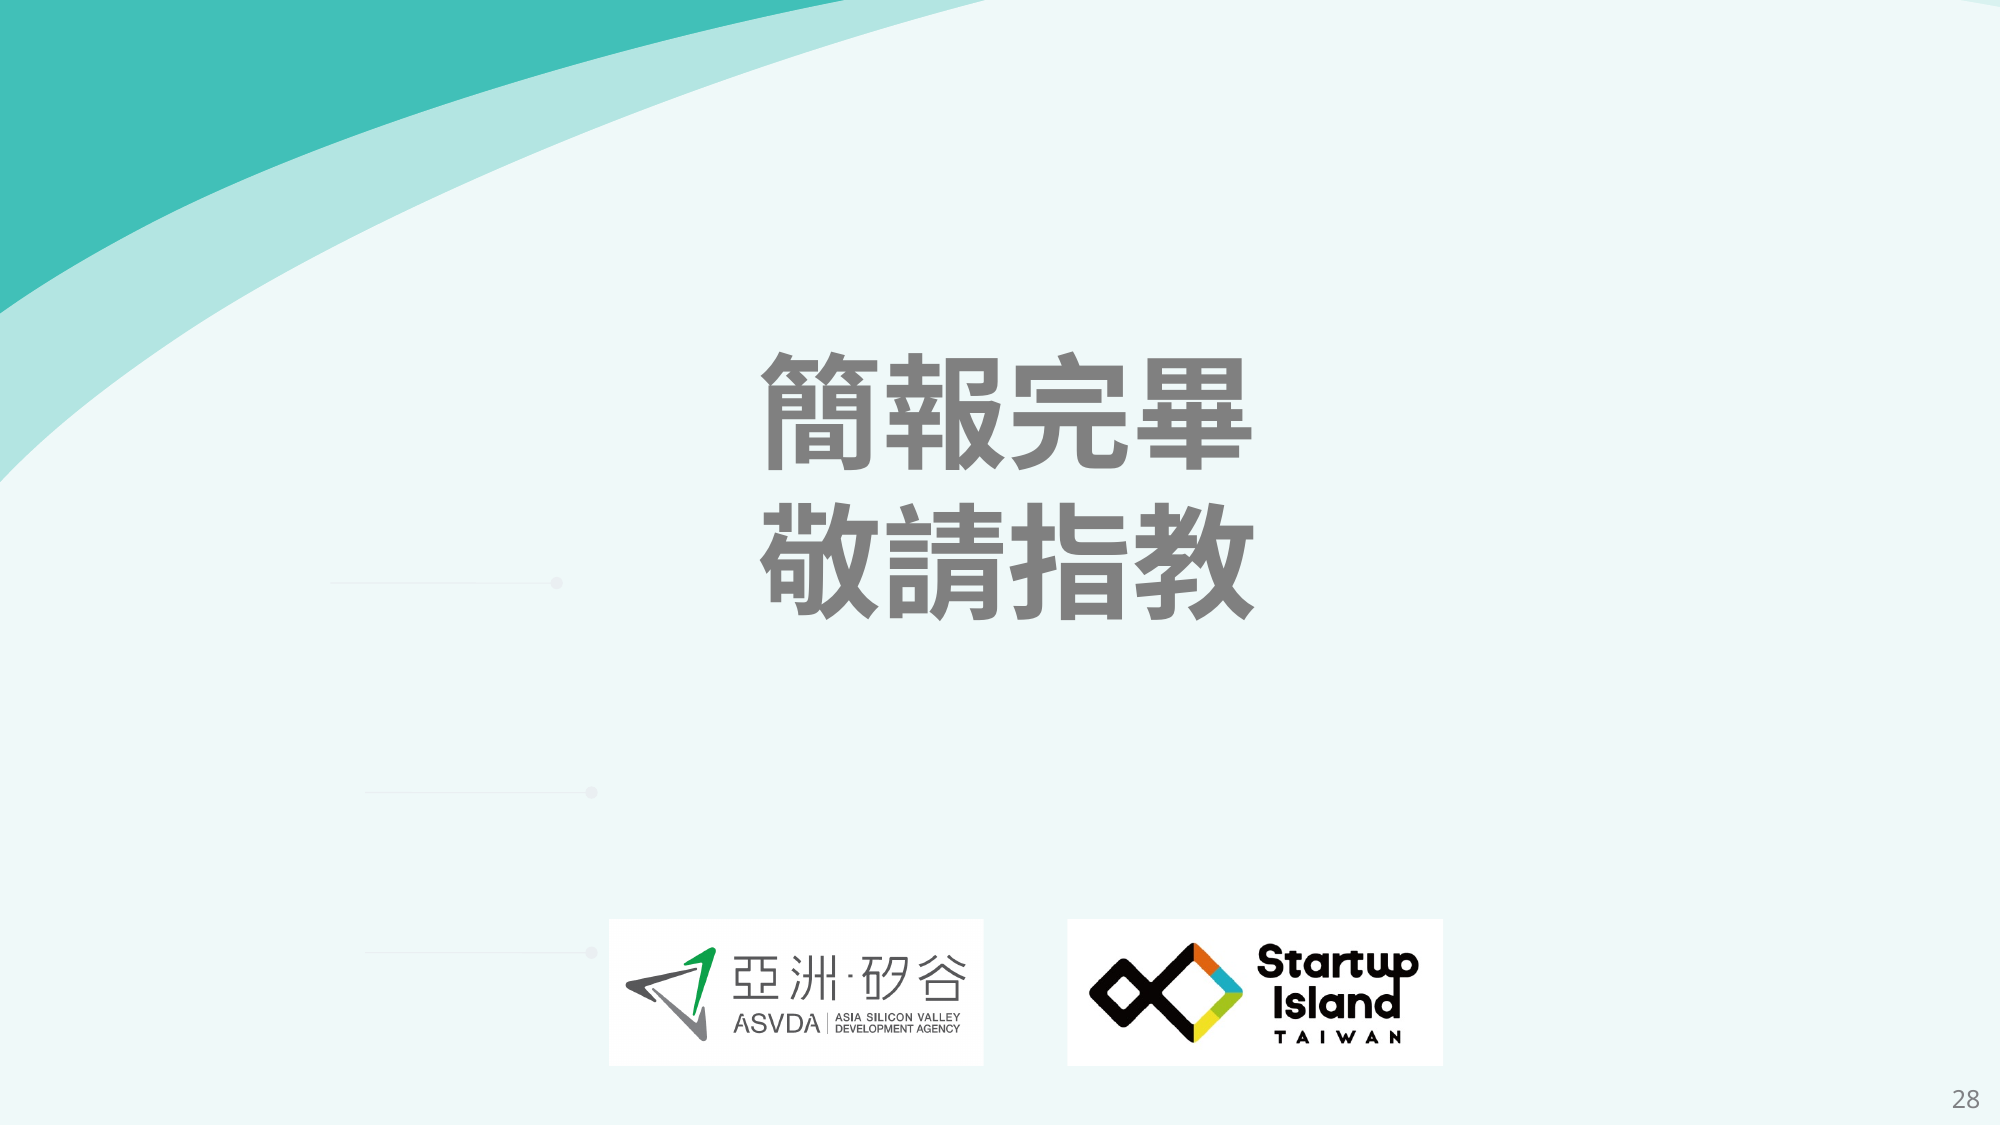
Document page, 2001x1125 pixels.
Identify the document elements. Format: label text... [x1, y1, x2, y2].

picture [1067, 919, 1444, 1066]
text_box <編號> [1937, 1076, 2000, 1122]
picture [609, 919, 984, 1066]
text_box 簡報完畢 敬請指教 [742, 327, 1358, 643]
